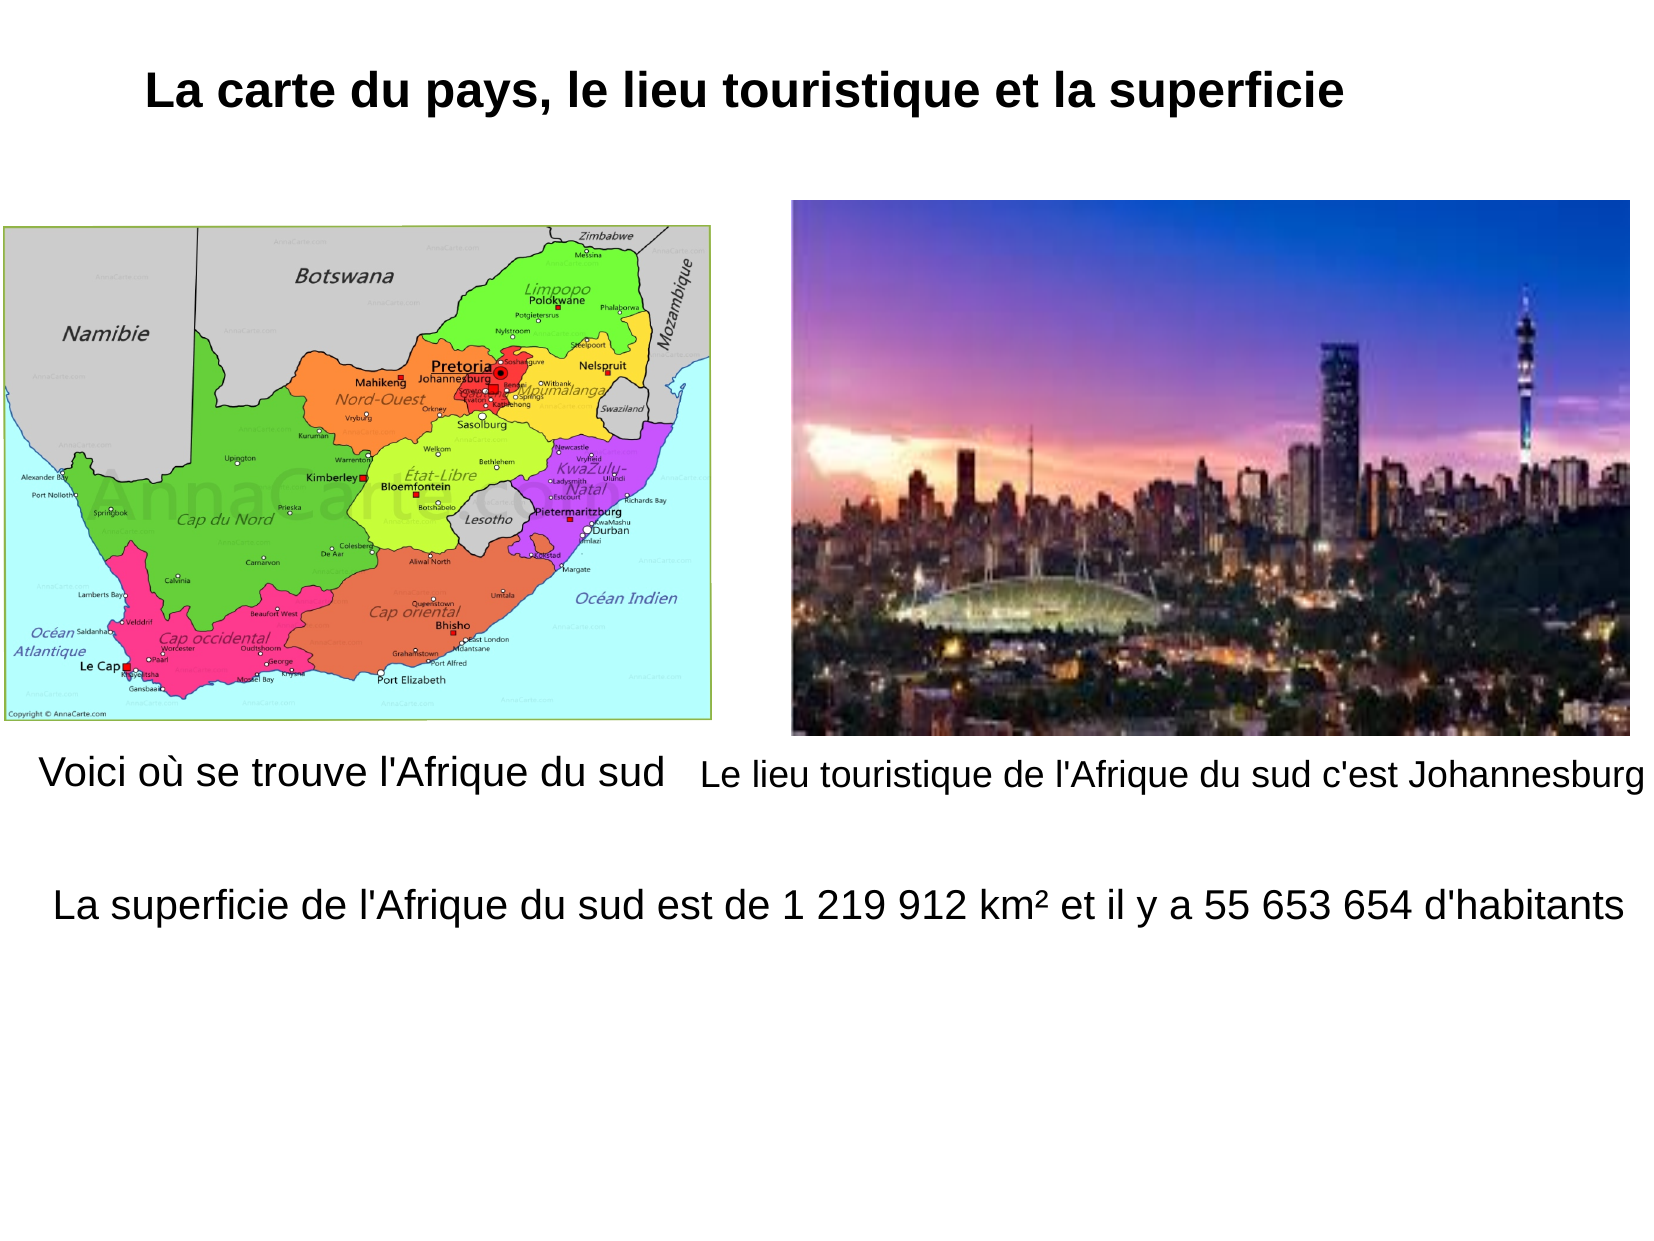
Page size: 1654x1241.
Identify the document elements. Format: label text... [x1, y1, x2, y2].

text_box La carte du pays, le lieu touristique et la superficie [129, 54, 1560, 154]
picture [791, 200, 1630, 736]
picture [2, 224, 712, 721]
text_box Voici où se trouve l'Afrique du sud [23, 741, 681, 804]
text_box La superficie de l'Afrique du sud est de 1 219 912 km² et il y a 55 653 654 d'habitants [37, 874, 1641, 969]
text_box Le lieu touristique de l'Afrique du sud c'est Johannesburg [685, 746, 1654, 804]
